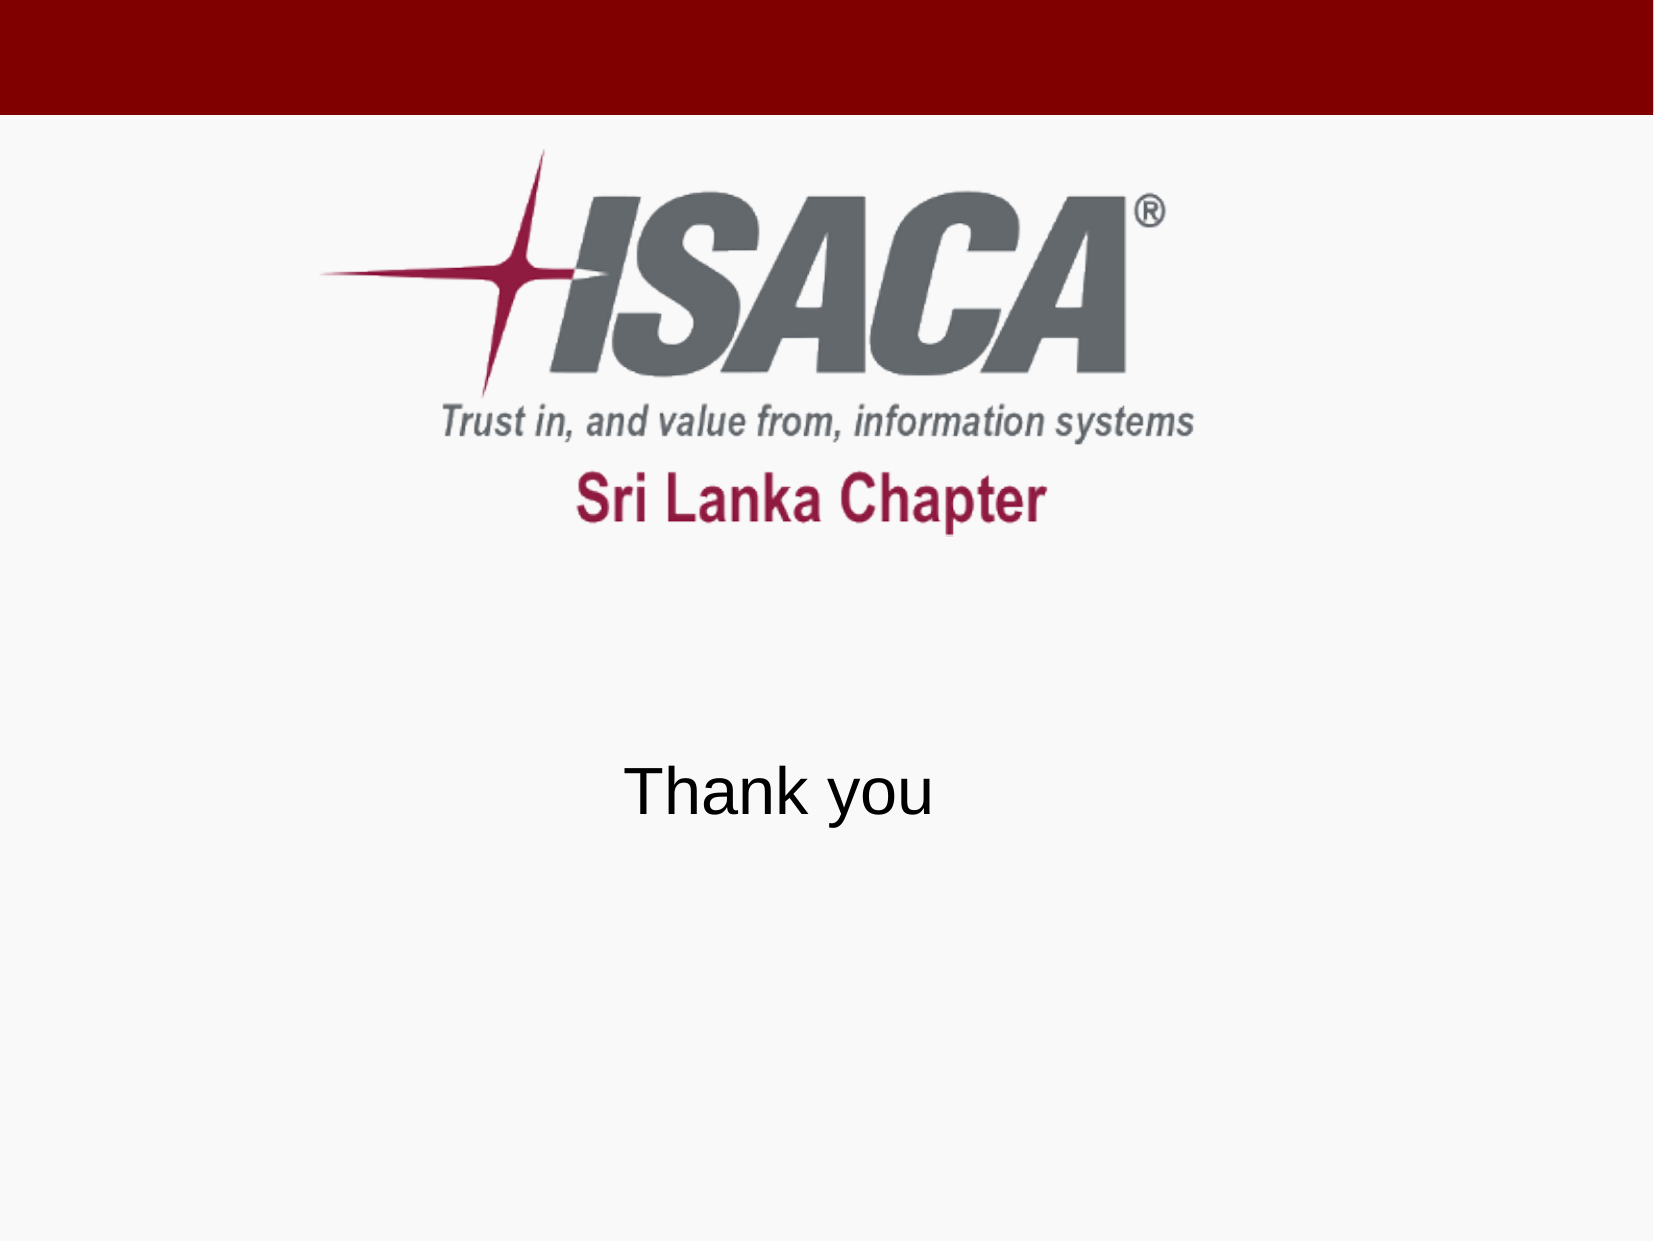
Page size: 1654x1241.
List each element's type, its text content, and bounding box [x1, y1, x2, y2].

subtitle Thank you [35, 617, 1524, 966]
picture [316, 147, 1196, 537]
